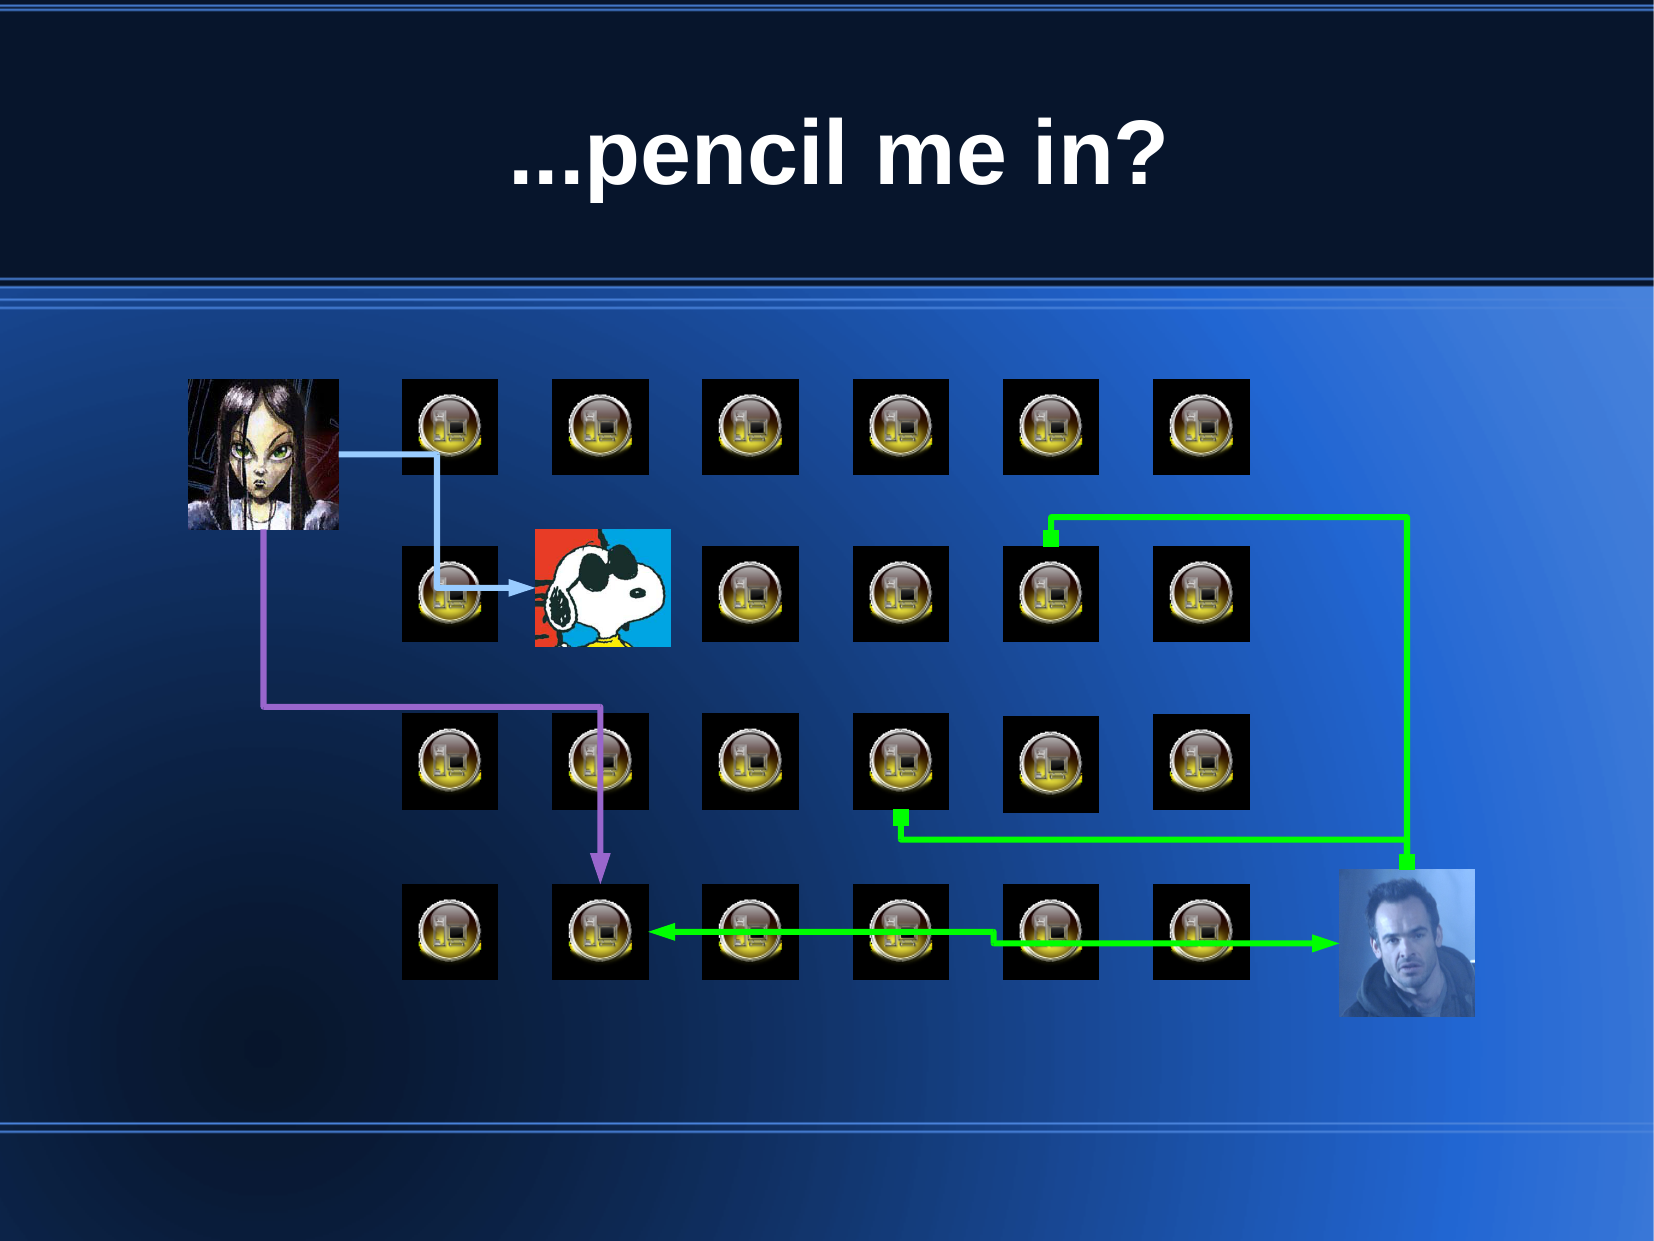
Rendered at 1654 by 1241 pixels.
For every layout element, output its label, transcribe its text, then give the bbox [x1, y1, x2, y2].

chart [112, 375, 1604, 1077]
title ...pencil me in? [82, 49, 1571, 257]
picture [0, 0, 1654, 1241]
